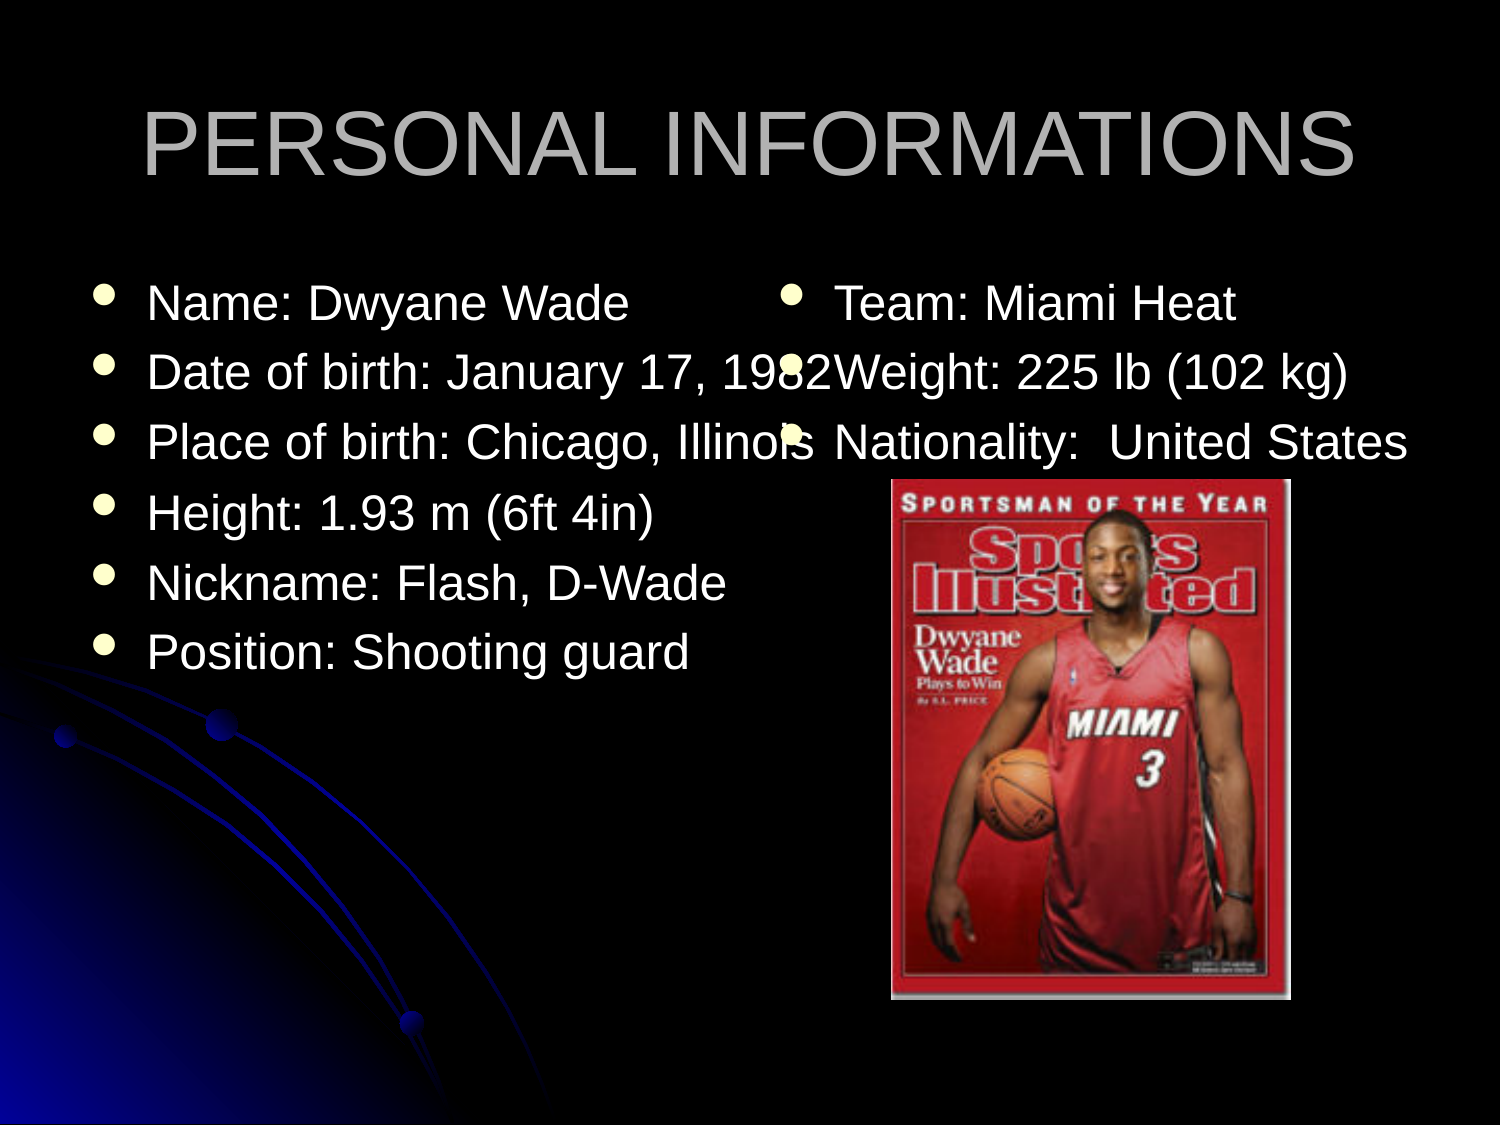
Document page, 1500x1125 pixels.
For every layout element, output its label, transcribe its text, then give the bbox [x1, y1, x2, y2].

picture [891, 479, 1291, 1000]
list Name: Dwyane Wade Date of birth: January 17, 1982 Place of birth: Chicago, Illinois Height: 1.93 m (6ft 4in) Nickname: Flash, D-Wade Position: Shooting guard [75, 262, 762, 1006]
title PERSONAL INFORMATIONS [75, 45, 1425, 233]
list Team: Miami Heat Weight: 225 lb (102 kg) Nationality: United States [762, 262, 1459, 1006]
